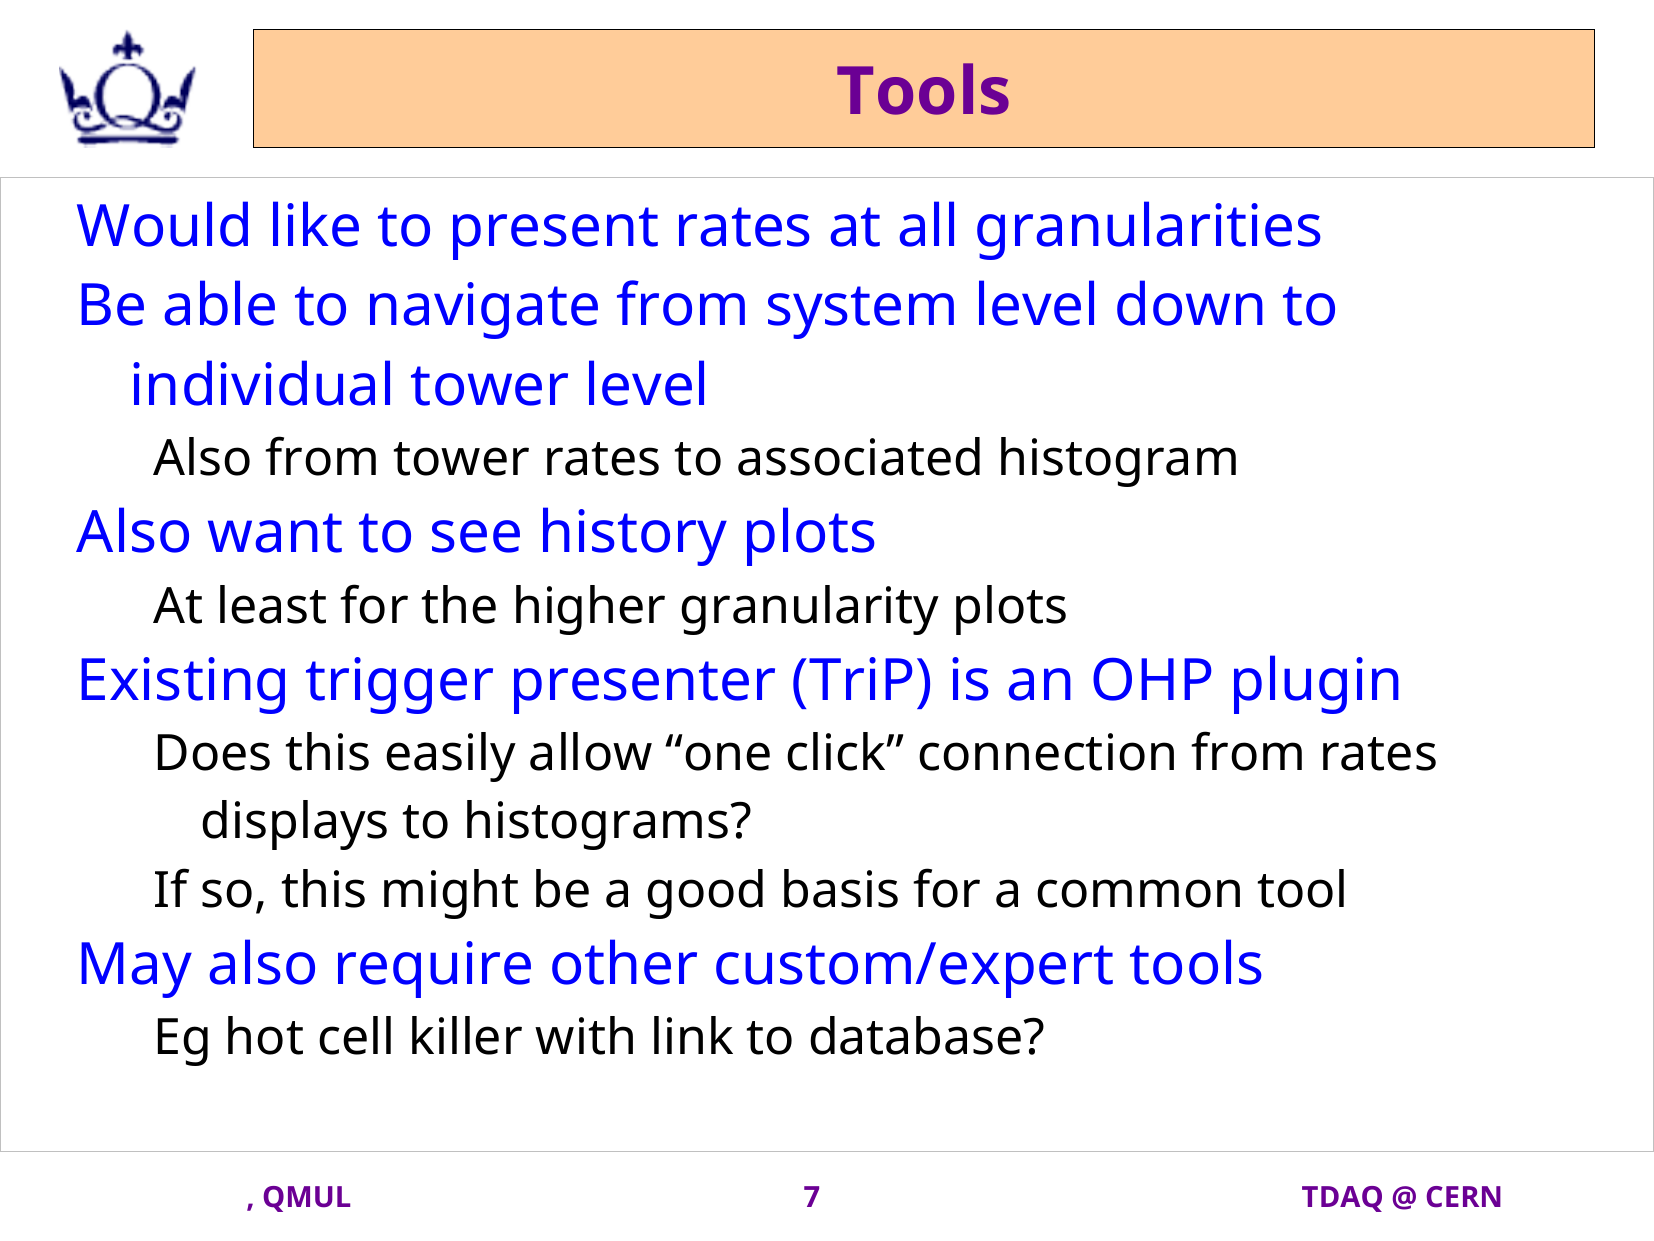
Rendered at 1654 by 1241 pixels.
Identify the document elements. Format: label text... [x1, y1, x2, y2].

picture [59, 29, 200, 148]
list Would like to present rates at all granularities Be able to navigate from system level down to individual tower level Also from tower rates to associated histogram Also want to see history plots At least for the higher granularity plots Existing trigger presenter (TriP) is an OHP plugin Does this easily allow “one click” connection from rates displays to histograms? If so, this might be a good basis for a common tool May also require other custom/expert tools Eg hot cell killer with link to database? [59, 184, 1603, 1104]
title Tools [253, 29, 1595, 148]
